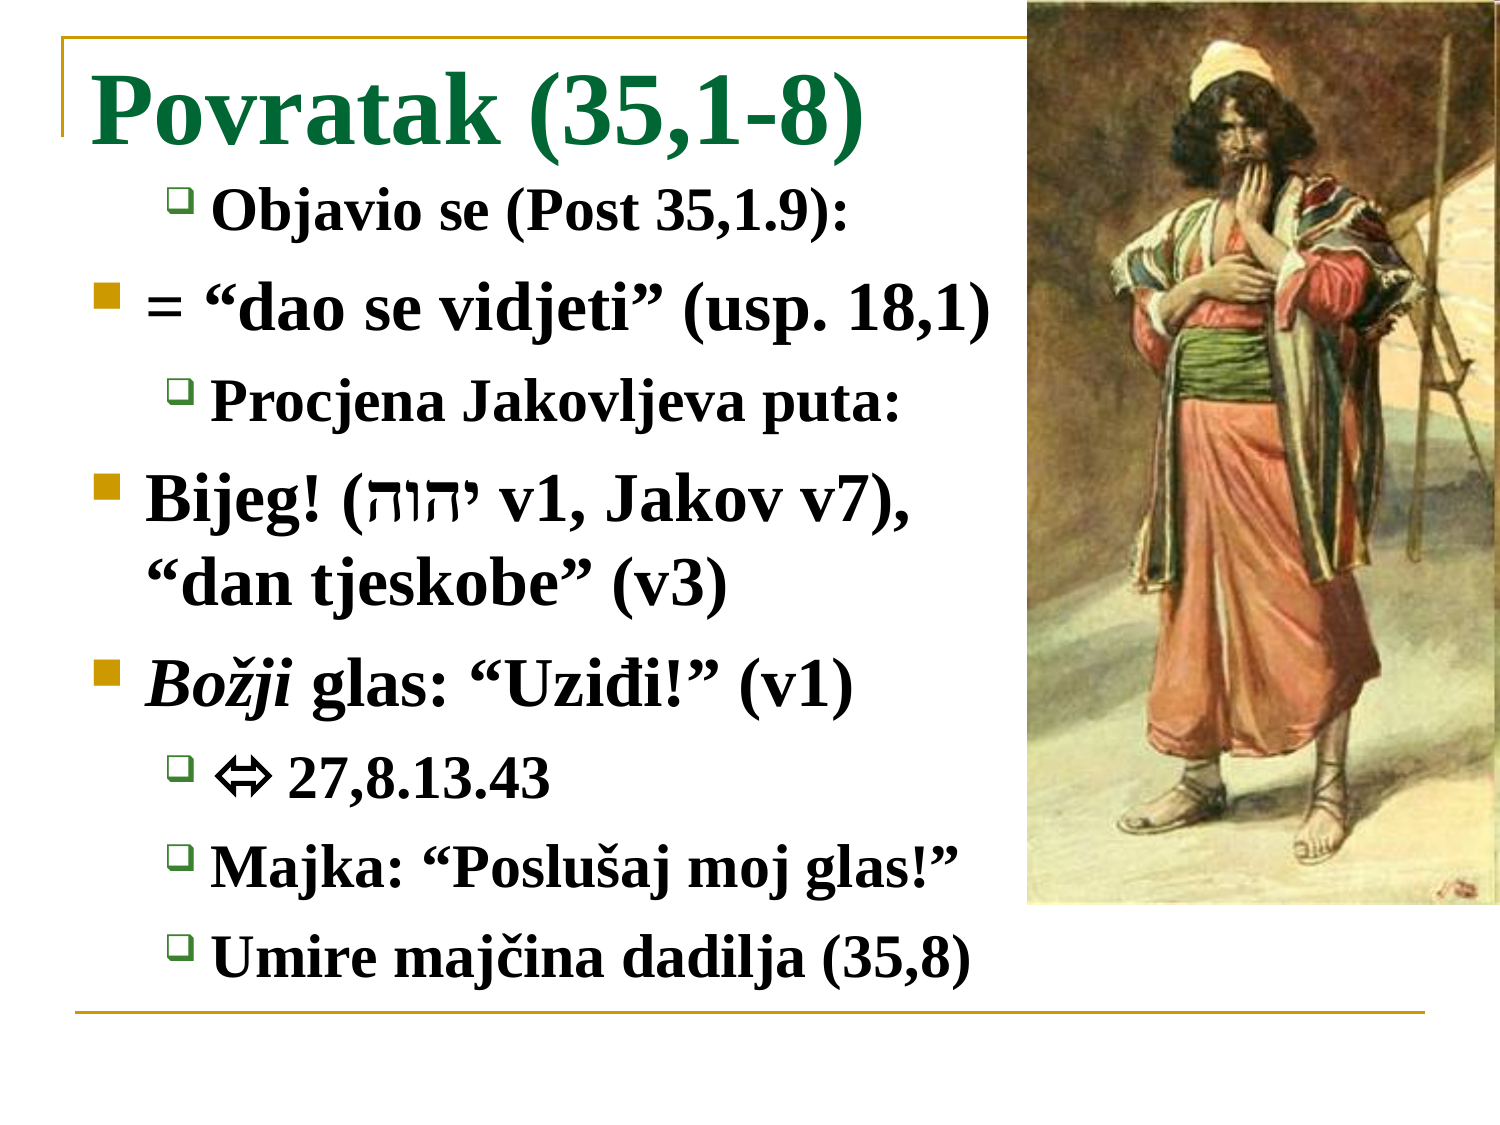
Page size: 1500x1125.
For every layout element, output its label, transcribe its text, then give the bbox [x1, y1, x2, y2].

list Objavio se (Post 35,1.9): = “dao se vidjeti” (usp. 18,1) Procjena Jakovljeva puta: Bijeg! (יהוה v1, Jakov v7), “dan tjeskobe” (v3) Božji glas: “Uziđi!” (v1)  27,8.13.43 Majka: “Poslušaj moj glas!” Umire majčina dadilja (35,8) [75, 160, 1426, 1006]
title Povratak (35,1-8) [75, 45, 1027, 160]
picture [1027, 0, 1500, 905]
